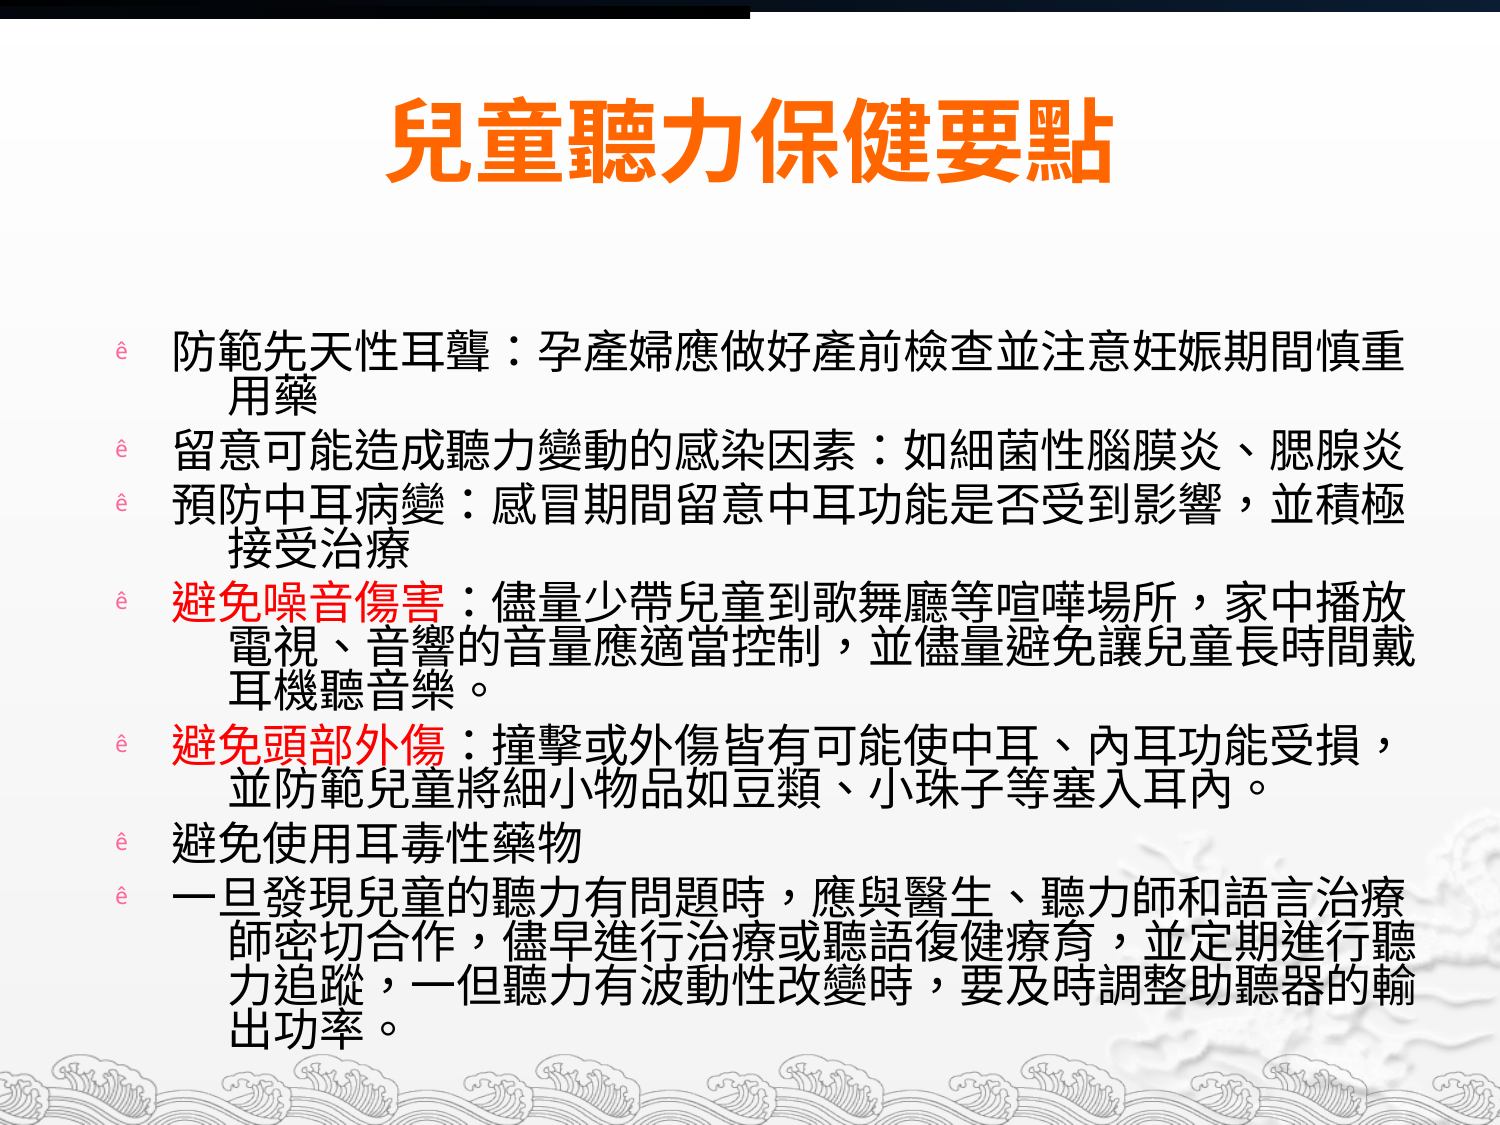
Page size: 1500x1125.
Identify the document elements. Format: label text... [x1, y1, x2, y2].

list 防範先天性耳聾：孕產婦應做好產前檢查並注意妊娠期間慎重用藥 留意可能造成聽力變動的感染因素：如細菌性腦膜炎、腮腺炎 預防中耳病變：感冒期間留意中耳功能是否受到影響，並積極接受治療 避免噪音傷害：儘量少帶兒童到歌舞廳等喧嘩場所，家中播放電視、音響的音量應適當控制，並儘量避免讓兒童長時間戴耳機聽音樂。 避免頭部外傷：撞擊或外傷皆有可能使中耳、內耳功能受損，並防範兒童將細小物品如豆類、小珠子等塞入耳內。 避免使用耳毒性藥物 一旦發現兒童的聽力有問題時，應與醫生、聽力師和語言治療師密切合作，儘早進行治療或聽語復健療育，並定期進行聽力追蹤，一但聽力有波動性改變時，要及時調整助聽器的輸出功率。 [100, 326, 1447, 1125]
title 兒童聽力保健要點 [75, 45, 1426, 233]
